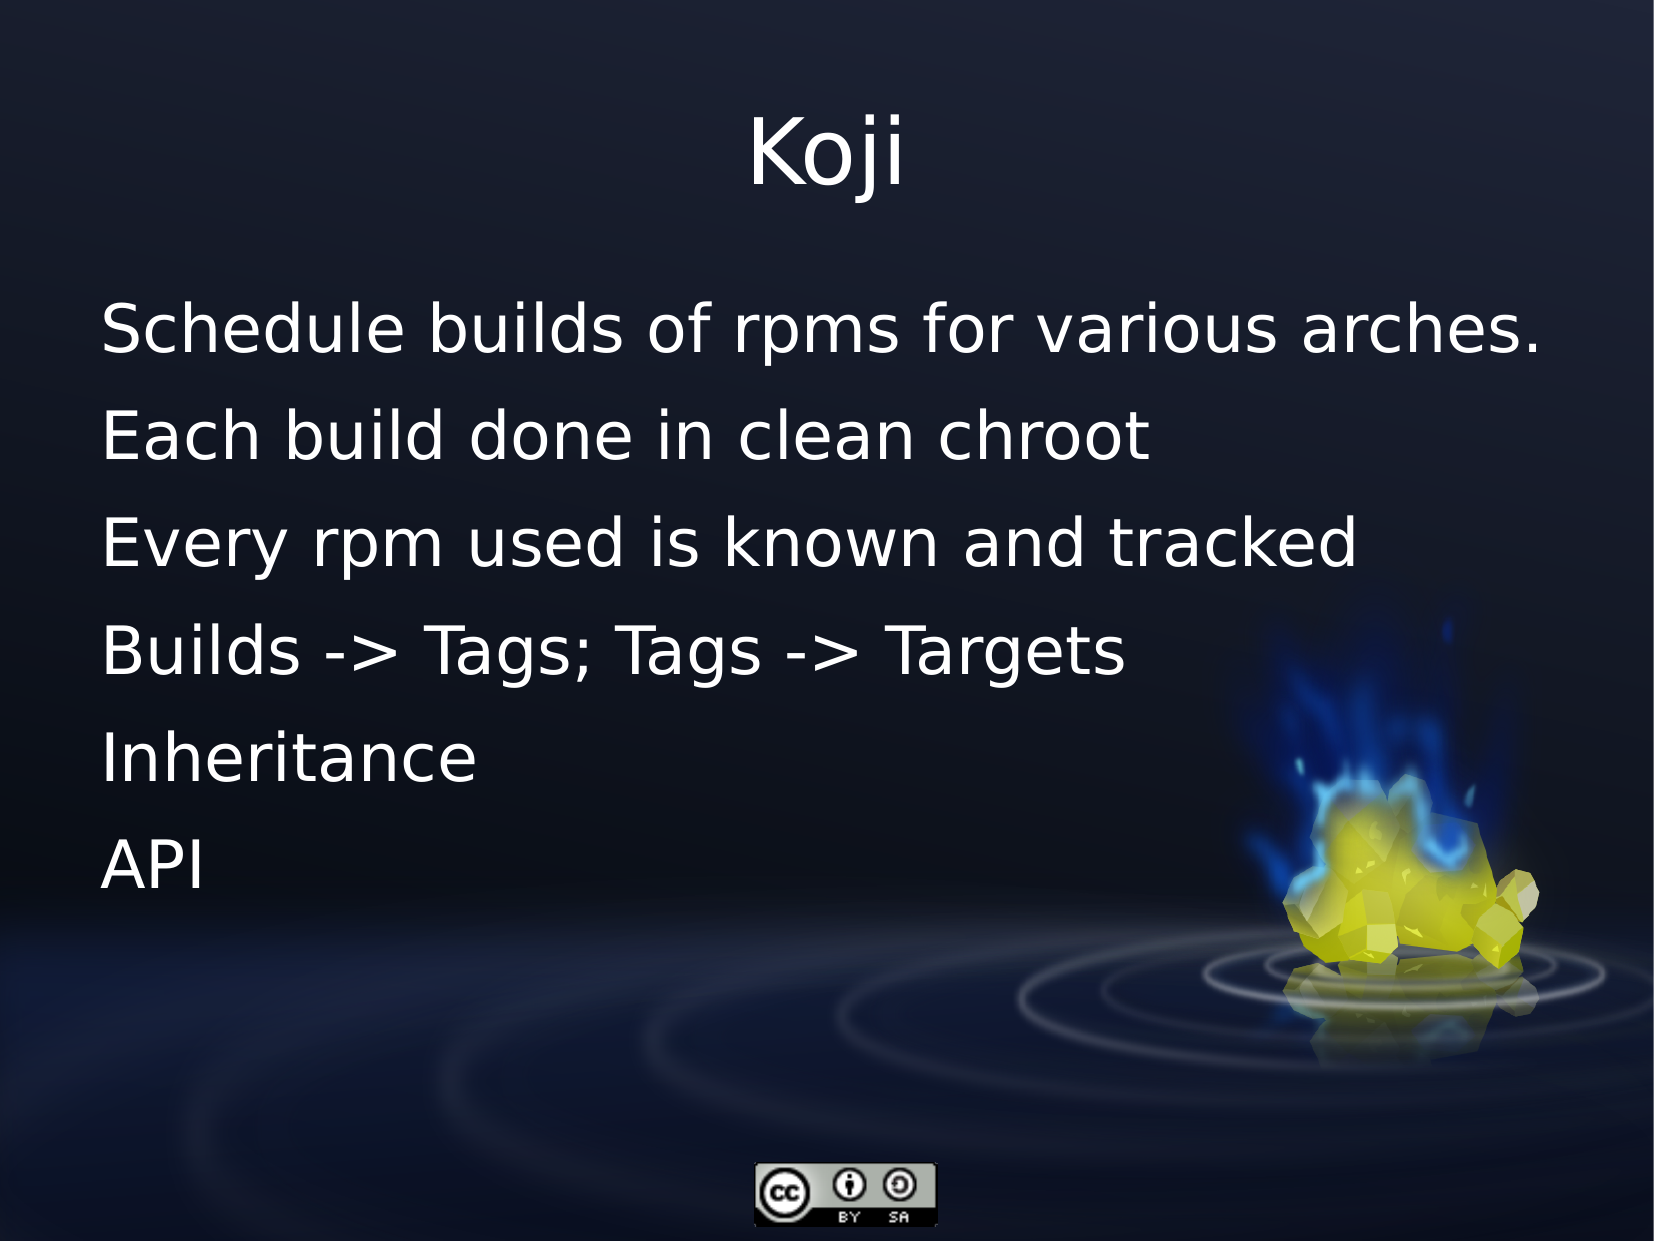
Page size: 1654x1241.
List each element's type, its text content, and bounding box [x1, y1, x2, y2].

picture [0, 0, 1654, 1241]
title Koji [82, 56, 1571, 250]
list Schedule builds of rpms for various arches. Each build done in clean chroot Every rpm used is known and tracked Builds -> Tags; Tags -> Targets Inheritance API [82, 290, 1571, 1094]
